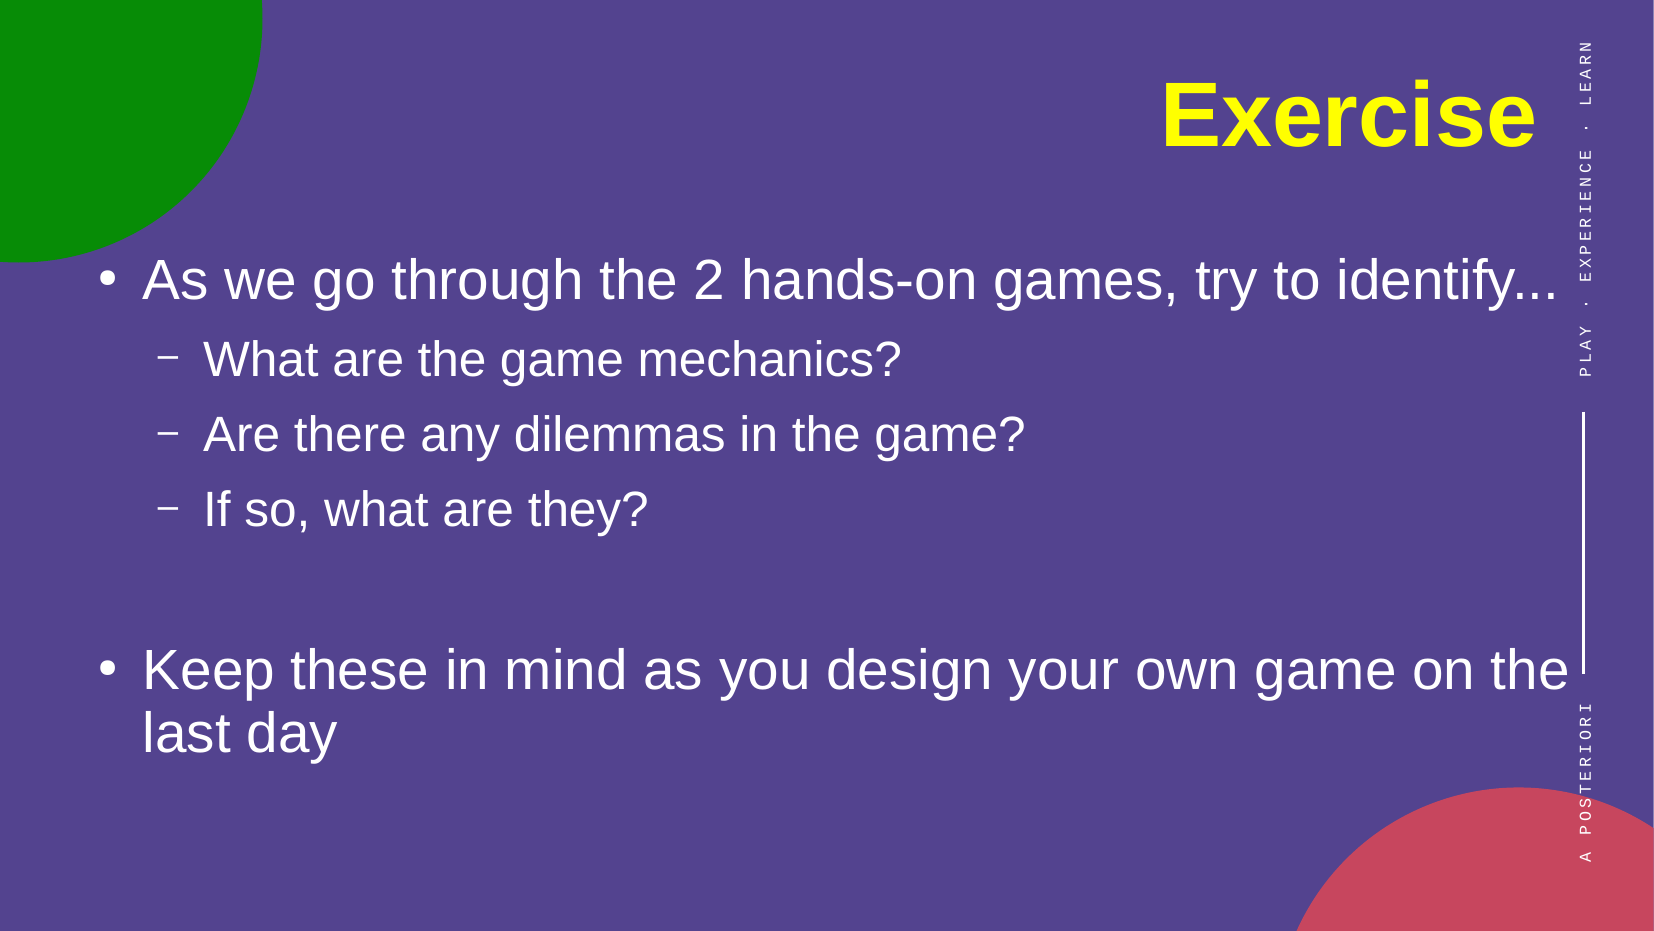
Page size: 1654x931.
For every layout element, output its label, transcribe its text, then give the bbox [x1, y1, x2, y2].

title Exercise [262, 37, 1538, 193]
list As we go through the 2 hands-on games, try to identify... What are the game mechanics? Are there any dilemmas in the game? If so, what are they? Keep these in mind as you design your own game on the last day [82, 248, 1571, 788]
